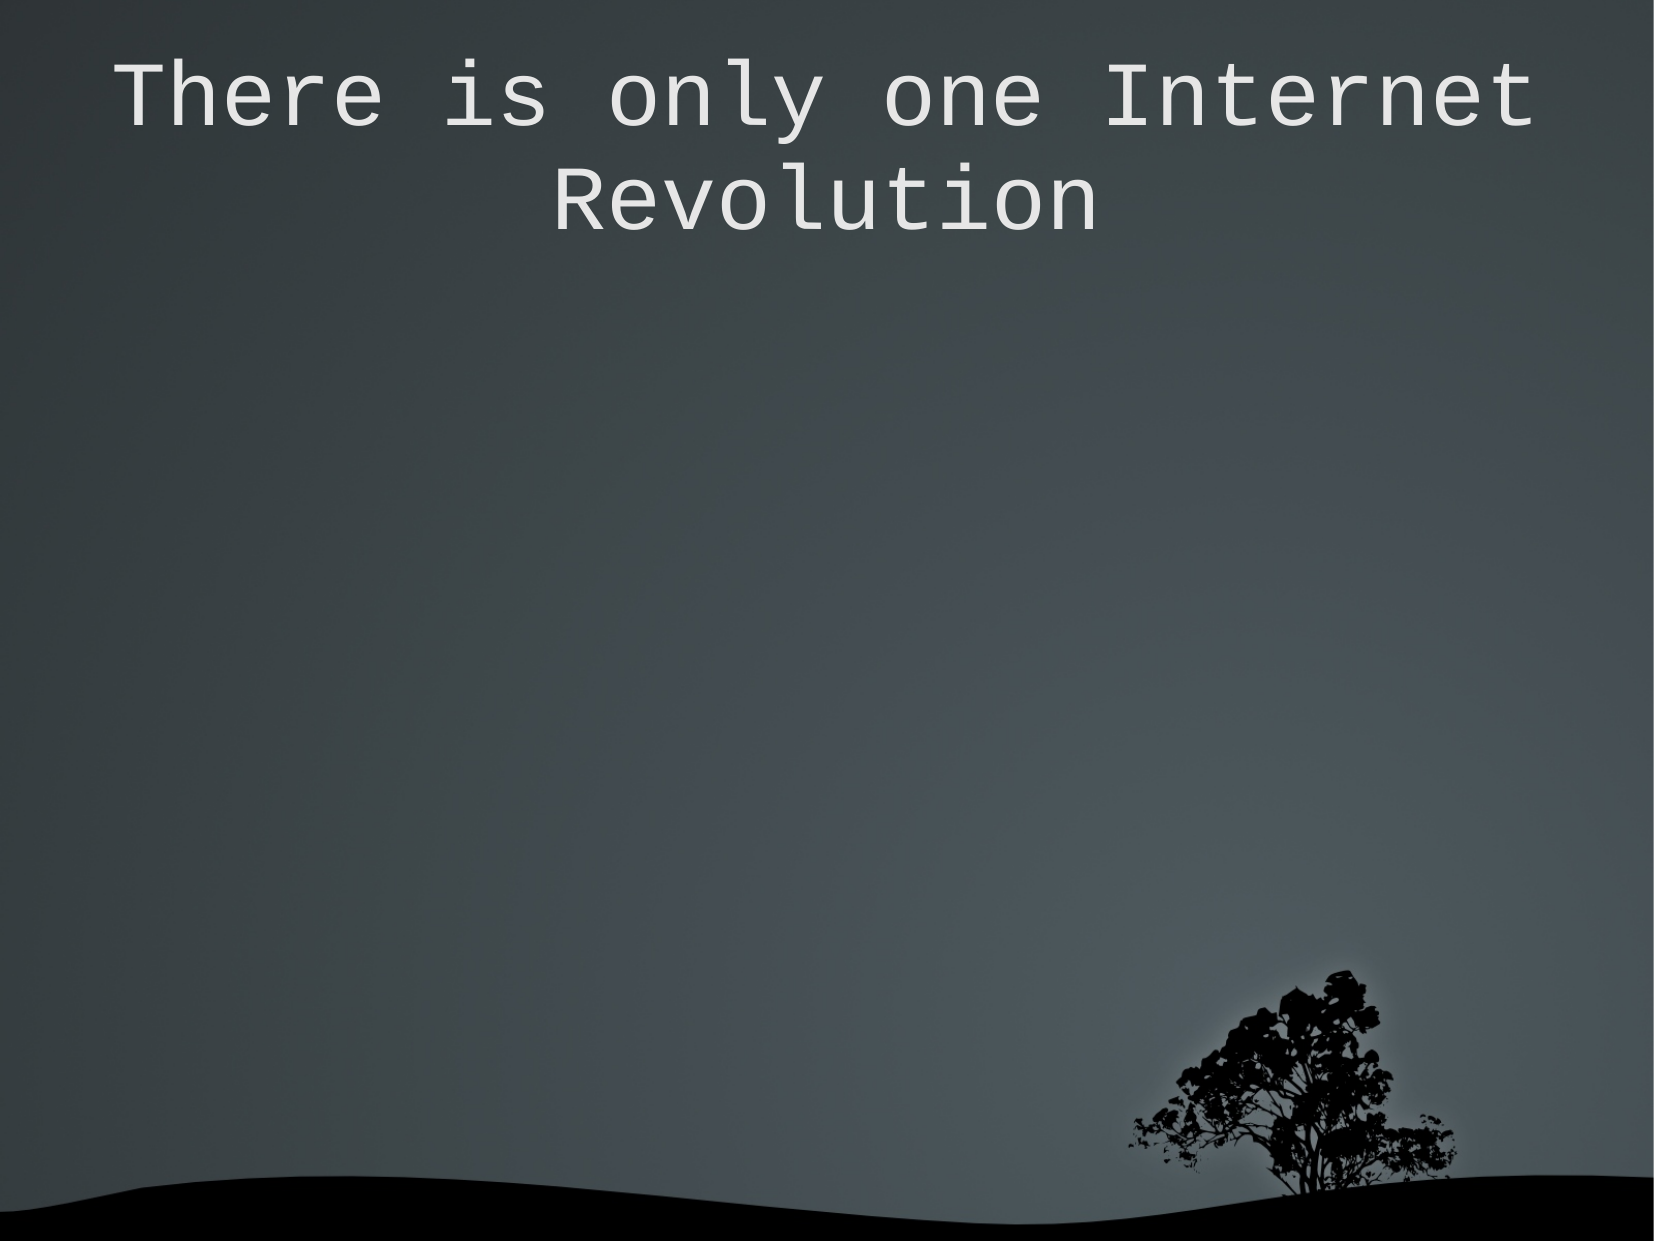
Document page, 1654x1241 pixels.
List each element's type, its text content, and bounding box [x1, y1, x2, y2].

picture [0, 0, 1654, 1241]
title There is only one Internet Revolution [82, 48, 1571, 258]
list [82, 290, 1571, 1094]
